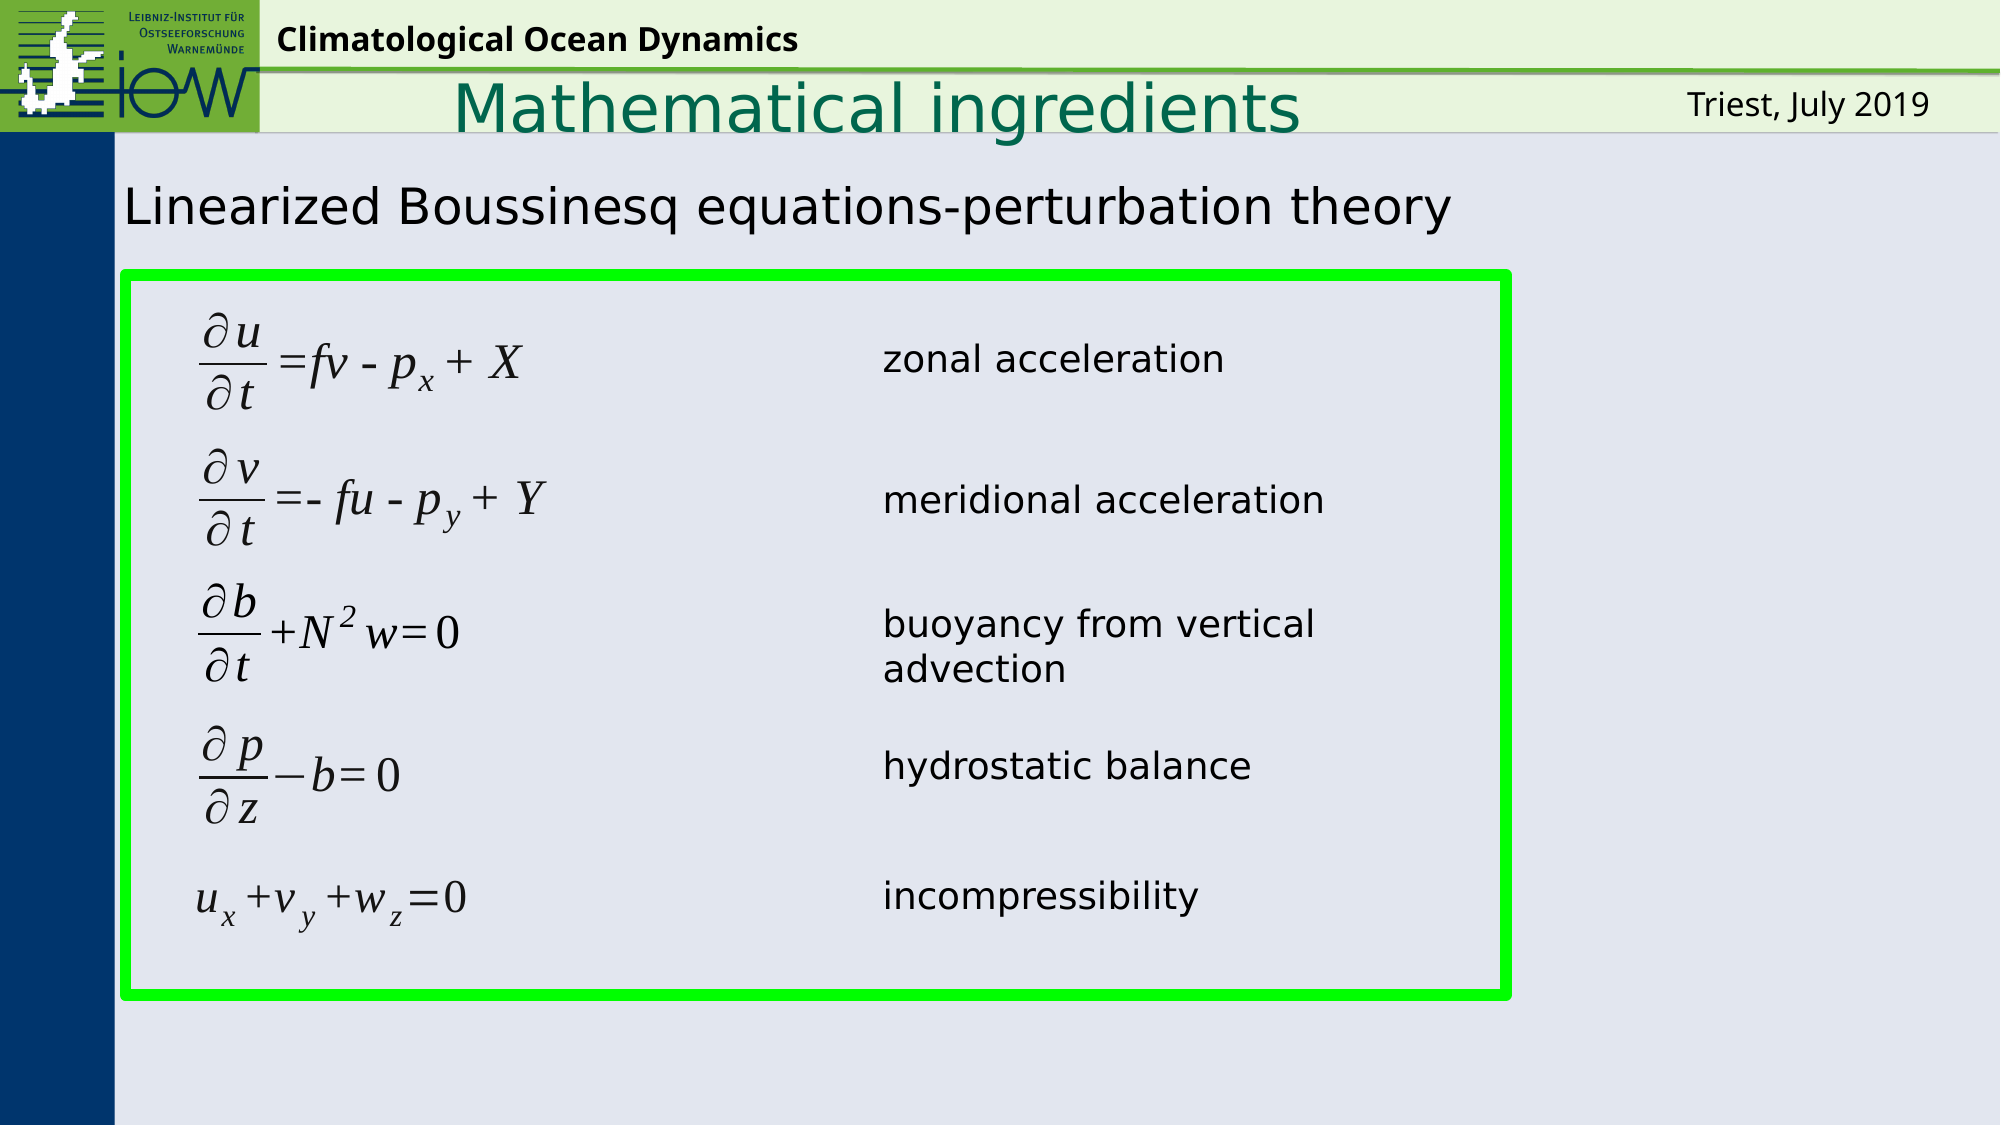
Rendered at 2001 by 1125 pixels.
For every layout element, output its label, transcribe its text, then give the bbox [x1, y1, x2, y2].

chart [183, 870, 485, 934]
text_box Linearized Boussinesq equations-perturbation theory [53, 151, 1577, 257]
text_box zonal acceleration [832, 327, 1282, 388]
chart [183, 575, 479, 694]
chart [183, 439, 568, 558]
picture [0, 10, 260, 118]
chart [183, 717, 420, 836]
chart [183, 303, 545, 422]
text_box incompressibility [832, 864, 1305, 925]
text_box buoyancy from vertical advection [832, 593, 1500, 654]
text_box hydrostatic balance [832, 735, 1305, 795]
text_box meridional acceleration [832, 469, 1365, 530]
text_box Mathematical ingredients [199, 58, 1550, 151]
